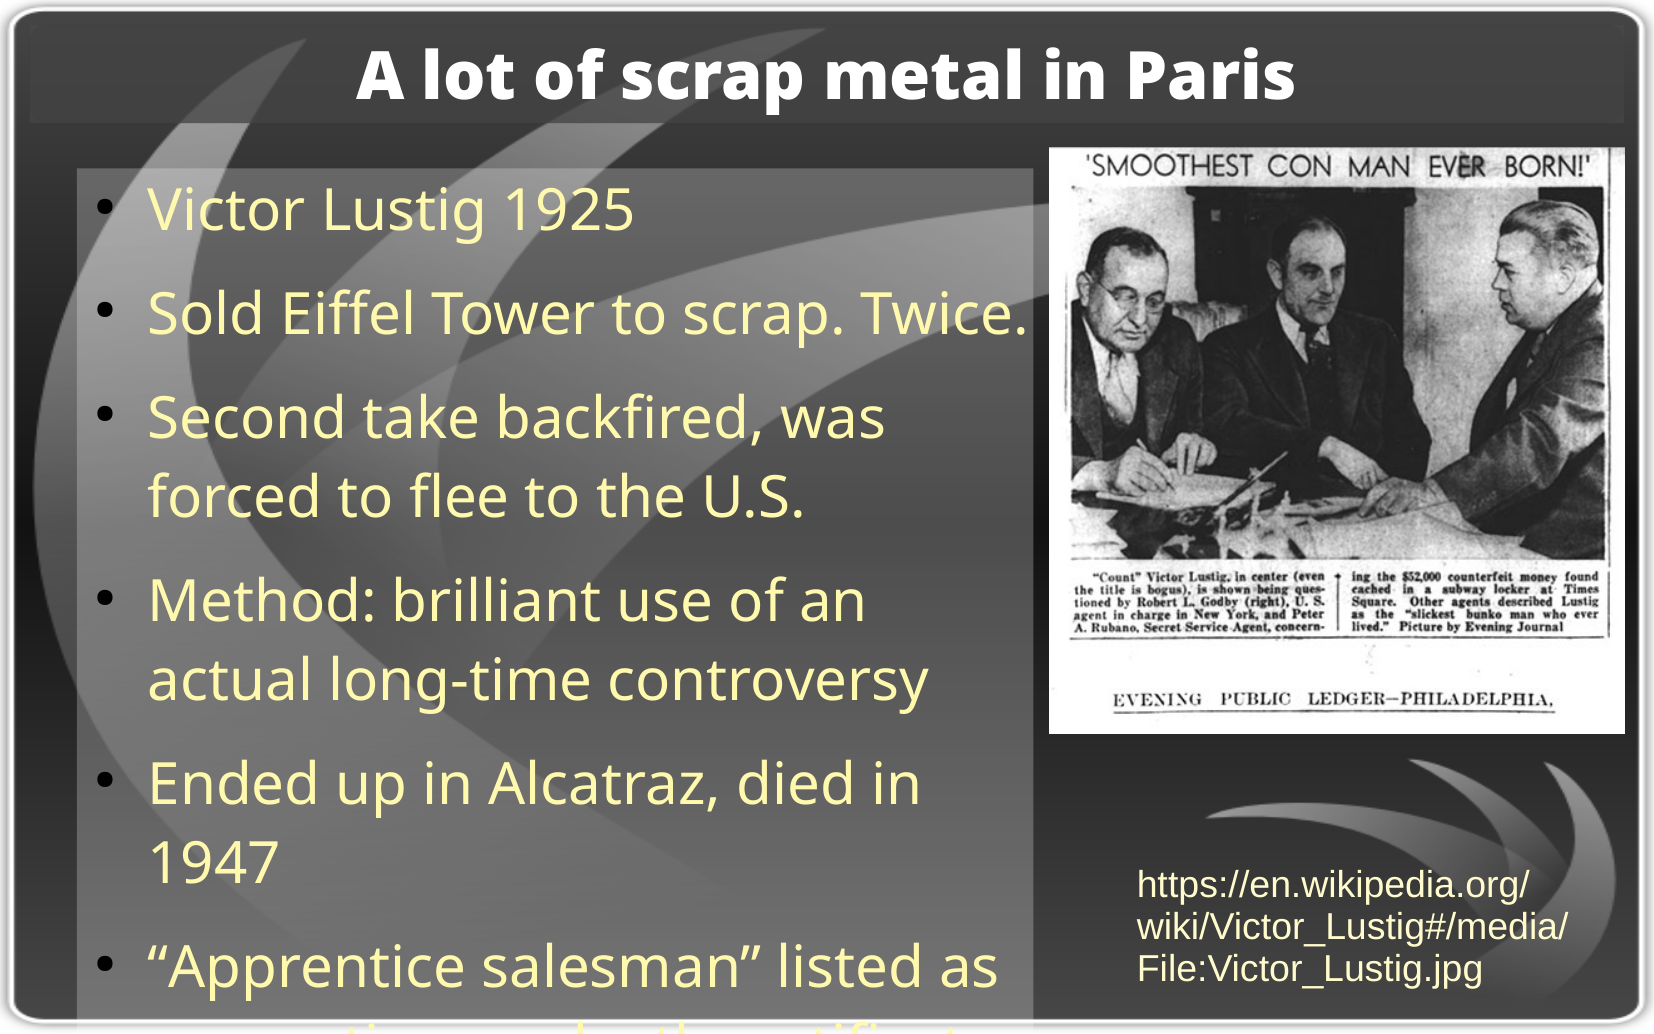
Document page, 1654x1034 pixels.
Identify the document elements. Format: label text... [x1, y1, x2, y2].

picture [0, 0, 1654, 1034]
title A lot of scrap metal in Paris [29, 24, 1625, 124]
list Victor Lustig 1925 Sold Eiffel Tower to scrap. Twice. Second take backfired, was forced to flee to the U.S. Method: brilliant use of an actual long-time controversy Ended up in Alcatraz, died in 1947 “Apprentice salesman” listed as occupation on death certificate [76, 168, 1034, 1034]
text_box https://en.wikipedia.org/wiki/Victor_Lustig#/media/File:Victor_Lustig.jpg [1122, 856, 1616, 998]
